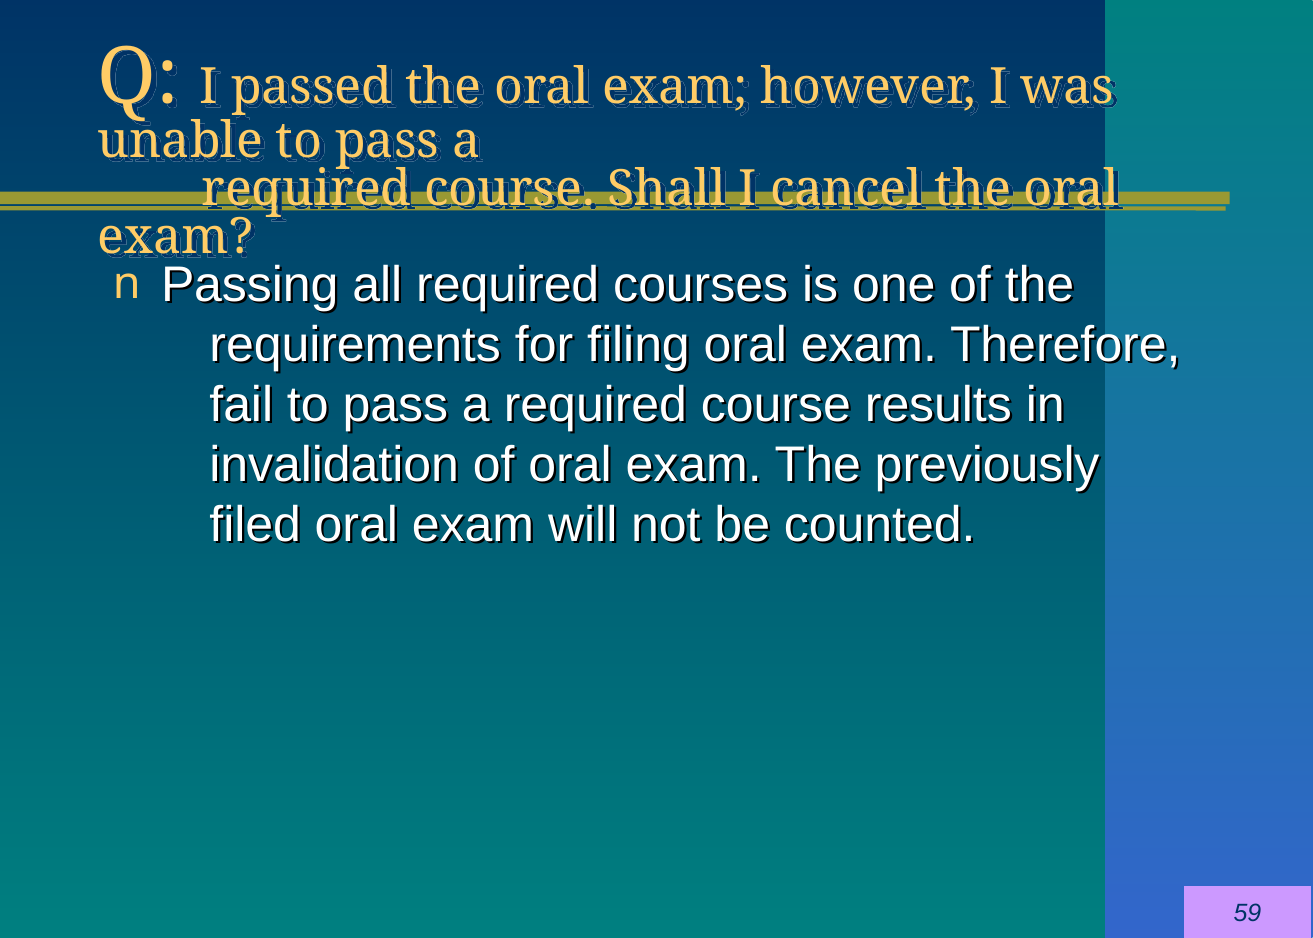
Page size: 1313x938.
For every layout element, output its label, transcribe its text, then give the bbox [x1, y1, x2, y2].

list Passing all required courses is one of the requirements for filing oral exam. Therefore, fail to pass a required course results in invalidation of oral exam. The previously filed oral exam will not be counted. [99, 244, 1201, 844]
title Q: I passed the oral exam; however, I was unable to pass a required course. Shall I cancel the oral exam? [84, 36, 1280, 188]
text_box [1105, 0, 1313, 938]
text_box 59 [1185, 887, 1310, 937]
